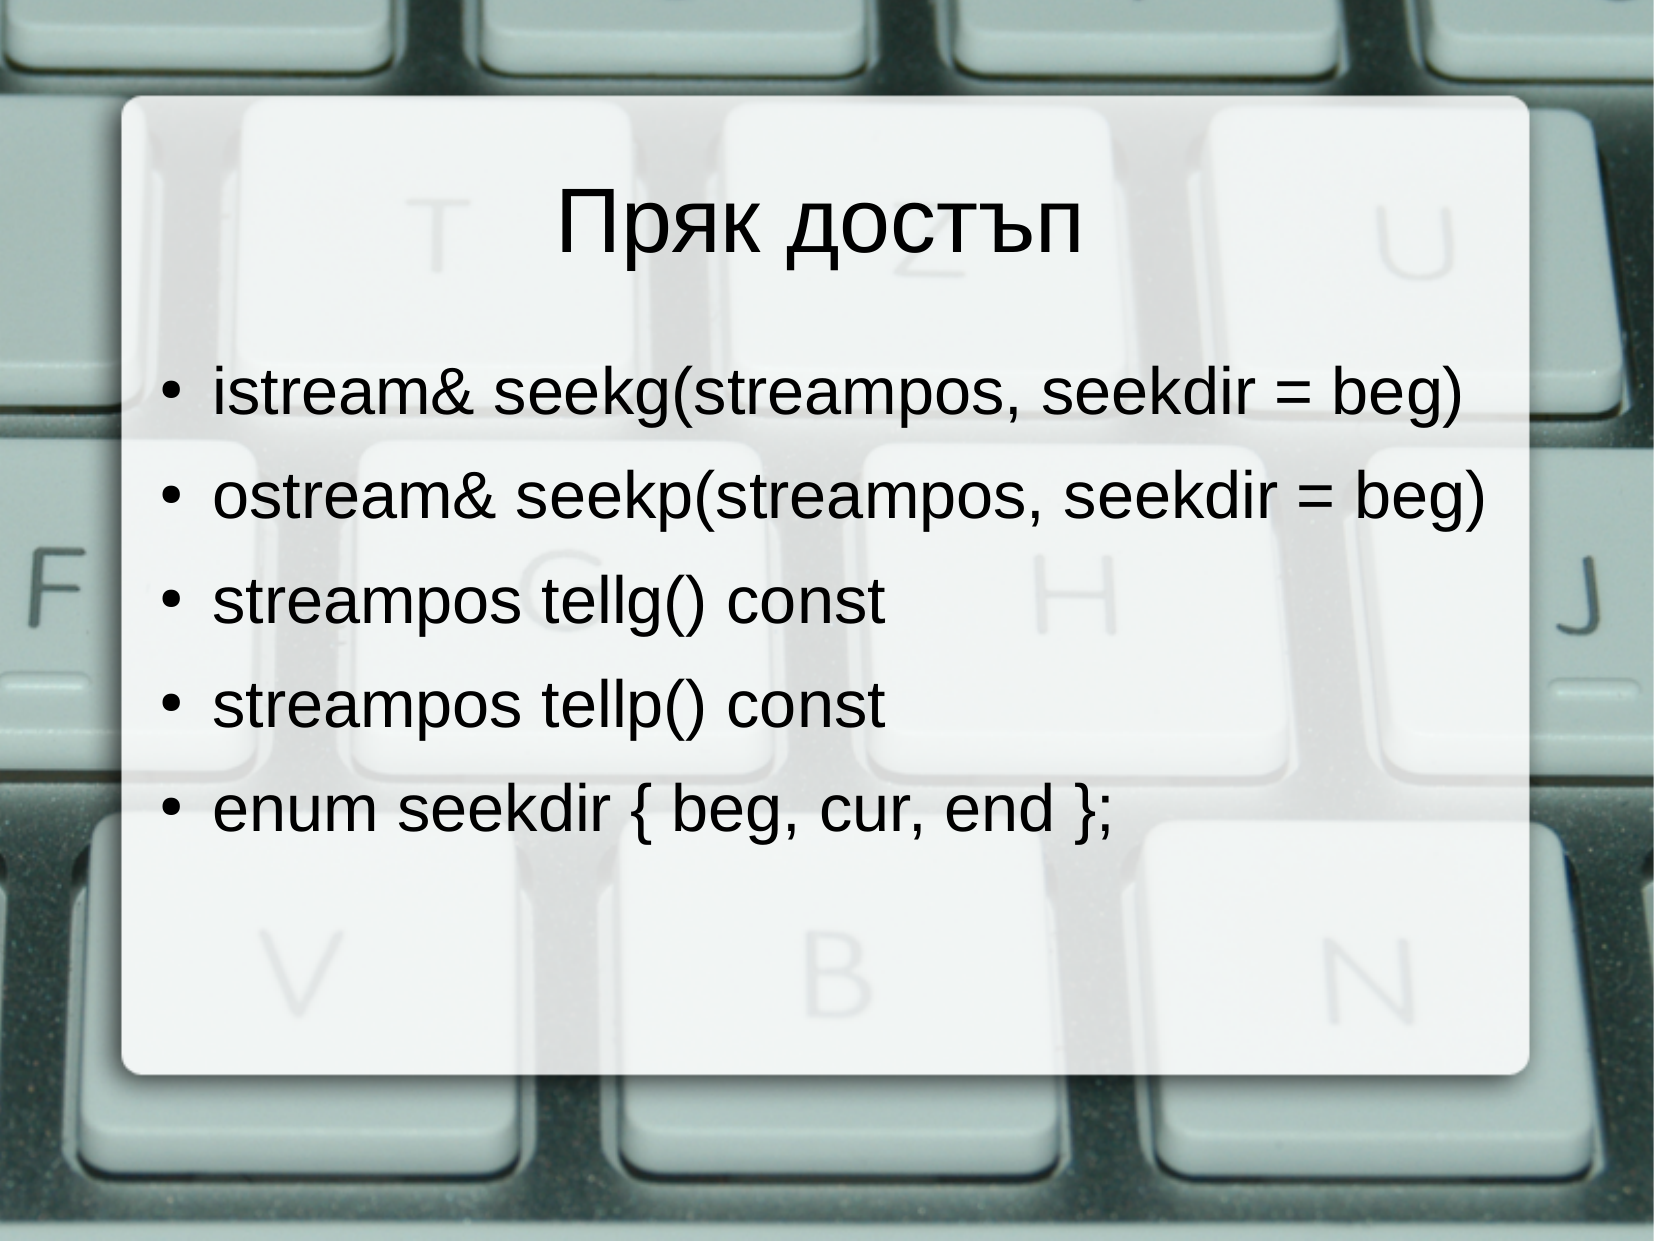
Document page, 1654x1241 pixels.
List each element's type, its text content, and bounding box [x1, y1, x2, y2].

title Пряк достъп [135, 117, 1506, 325]
list istream& seekg(streampos, seekdir = beg) ostream& seekp(streampos, seekdir = beg) streampos tellg() const streampos tellp() const enum seekdir { beg, cur, end }; [141, 354, 1501, 1074]
picture [0, 0, 1654, 1241]
